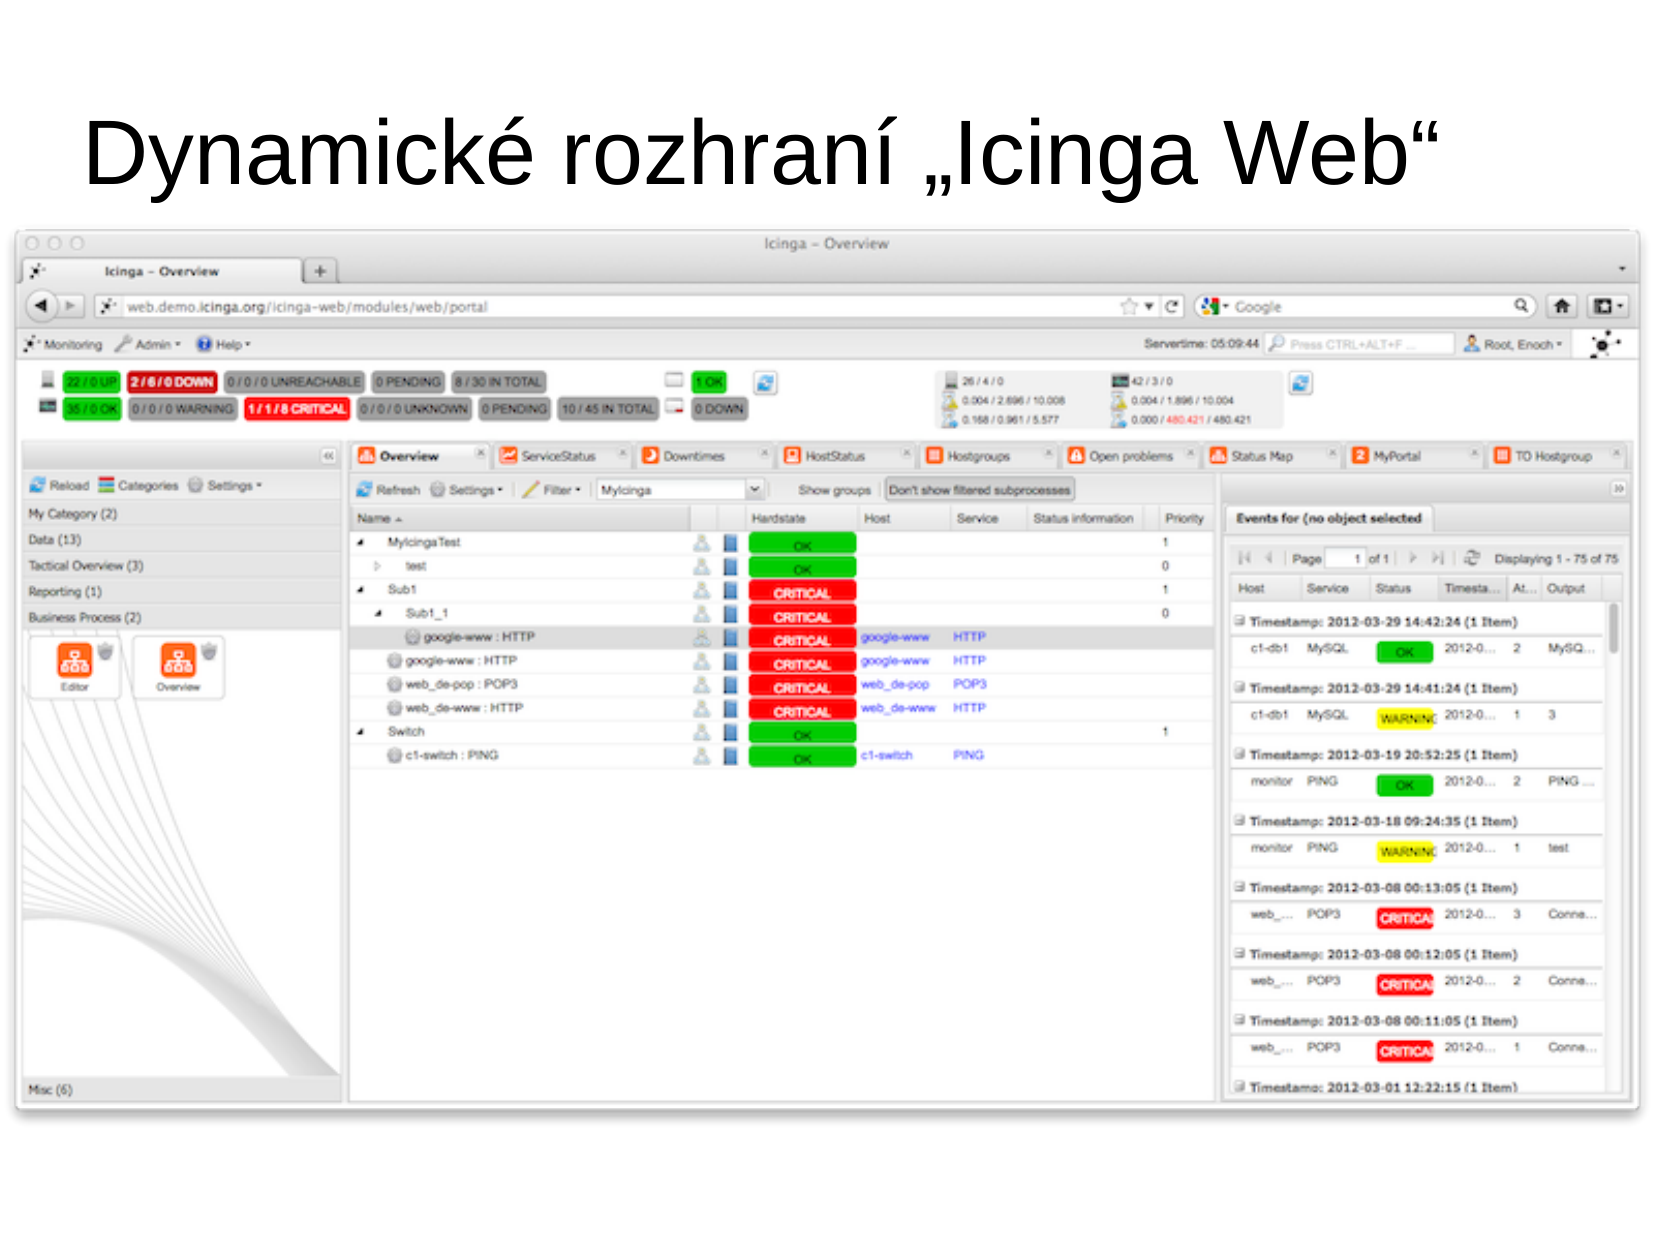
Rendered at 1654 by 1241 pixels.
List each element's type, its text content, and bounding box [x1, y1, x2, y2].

picture [1, 220, 1654, 1133]
title Dynamické rozhraní „Icinga Web“ [82, 68, 1571, 220]
